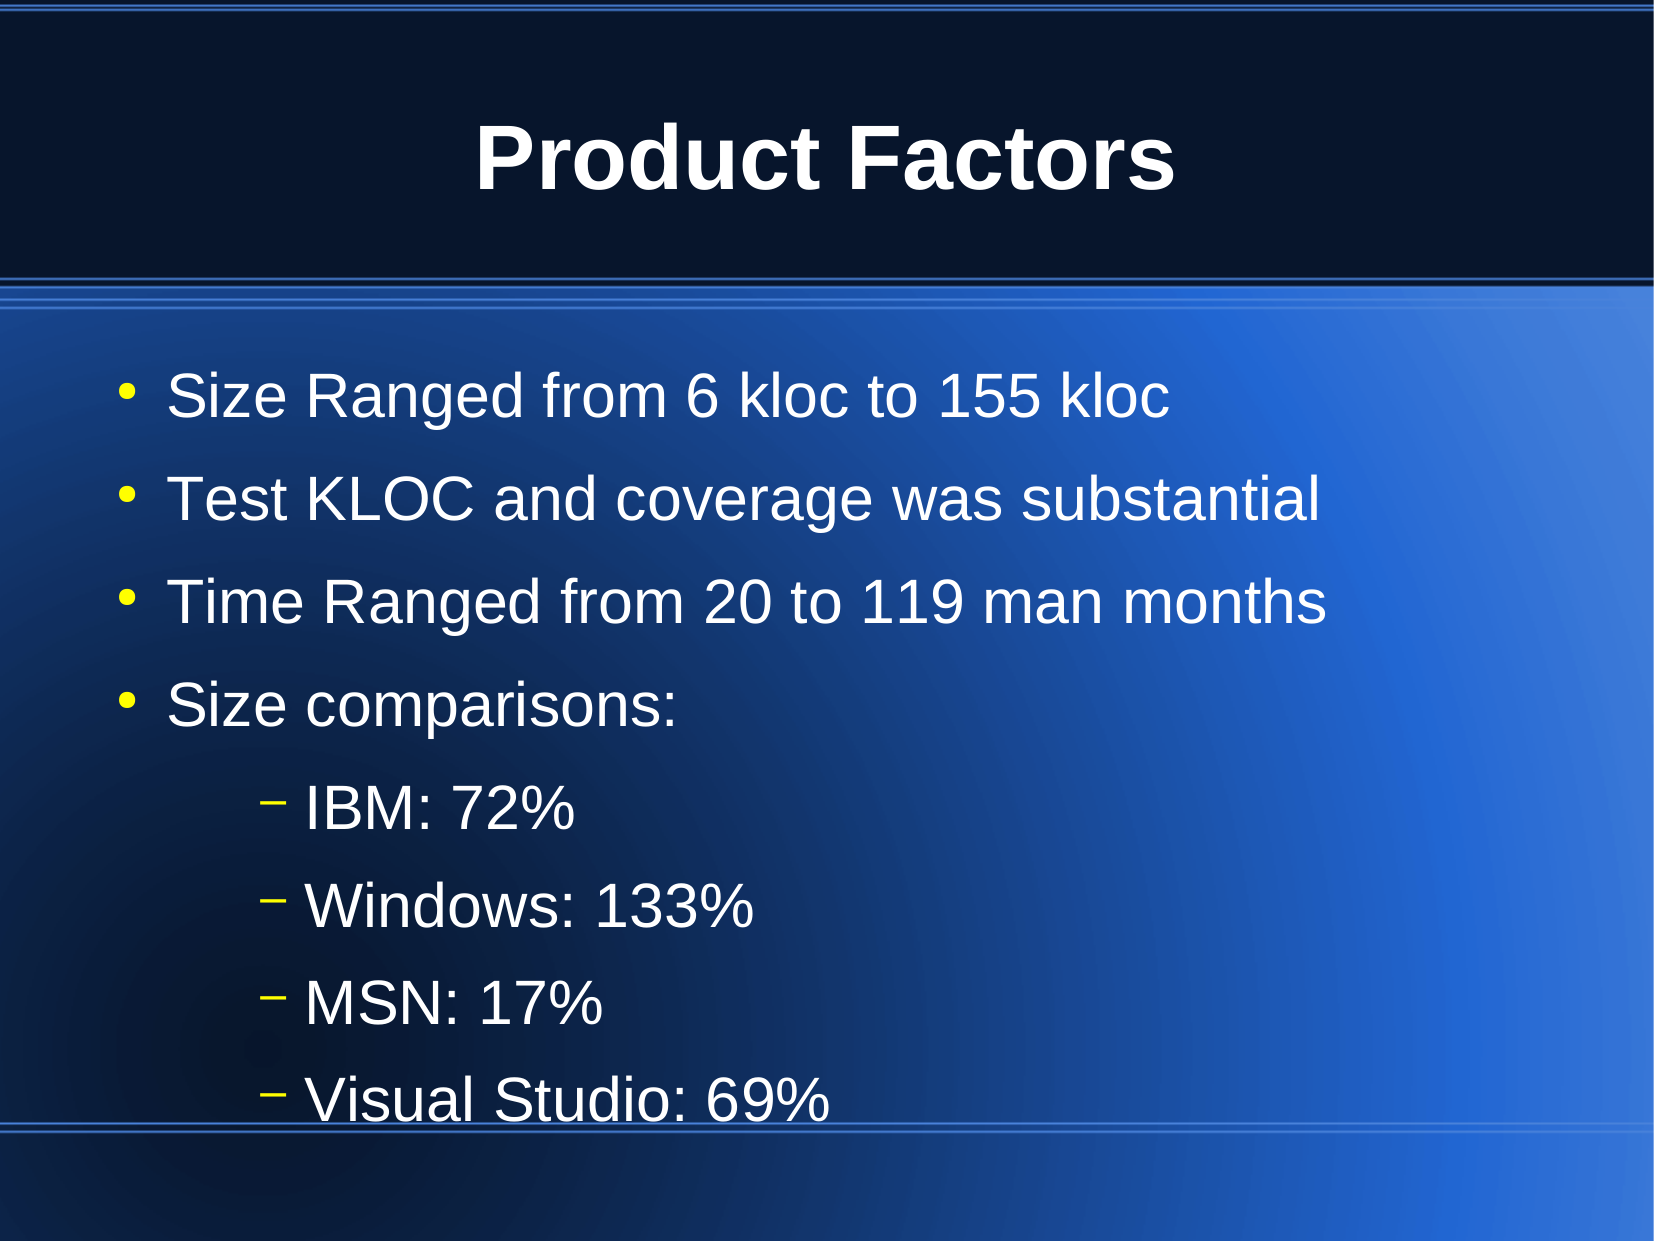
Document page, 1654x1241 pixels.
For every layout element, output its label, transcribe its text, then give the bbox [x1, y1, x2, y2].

title Product Factors [82, 56, 1571, 250]
list Size Ranged from 6 kloc to 155 kloc Test KLOC and coverage was substantial Time Ranged from 20 to 119 man months Size comparisons: IBM: 72% Windows: 133% MSN: 17% Visual Studio: 69% [82, 355, 1571, 1143]
